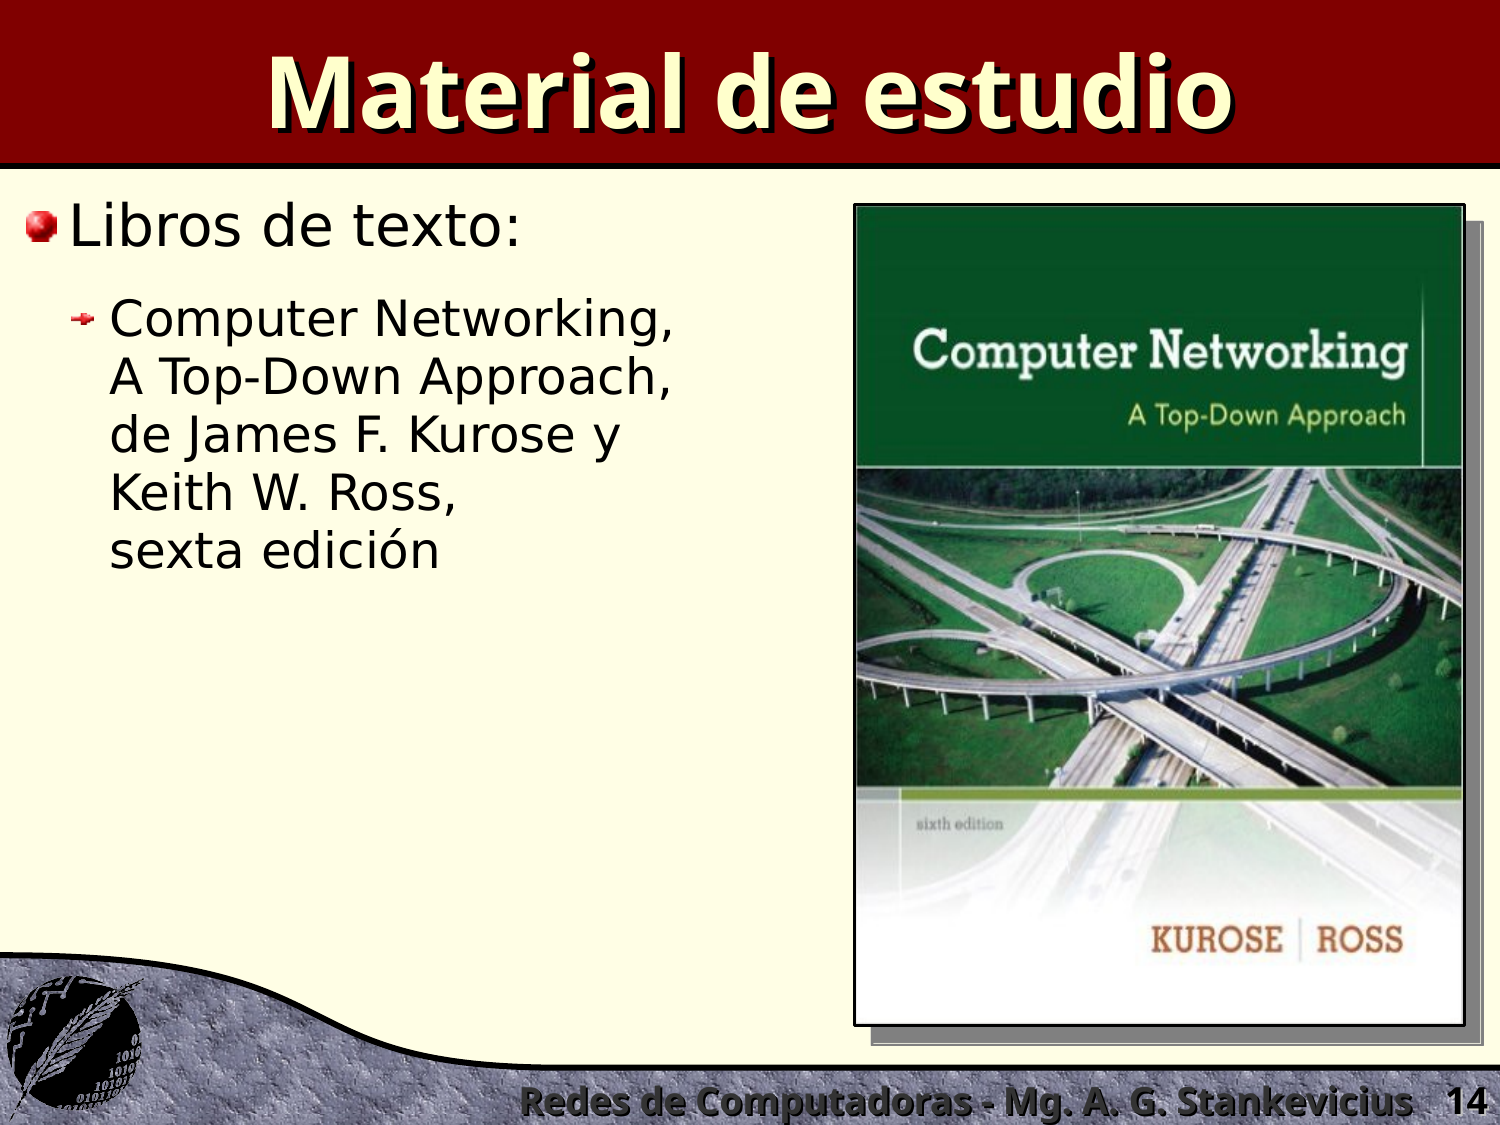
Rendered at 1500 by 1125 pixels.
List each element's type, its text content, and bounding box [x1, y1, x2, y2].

picture [855, 205, 1463, 1025]
picture [1047, 1100, 1054, 1110]
list Libros de texto: Computer Networking, A Top-Down Approach, de James F. Kurose y Keith W. Ross, sexta edición [11, 192, 1486, 921]
picture [0, 959, 1500, 1125]
picture [790, 1100, 795, 1110]
title Material de estudio [15, 5, 1485, 160]
